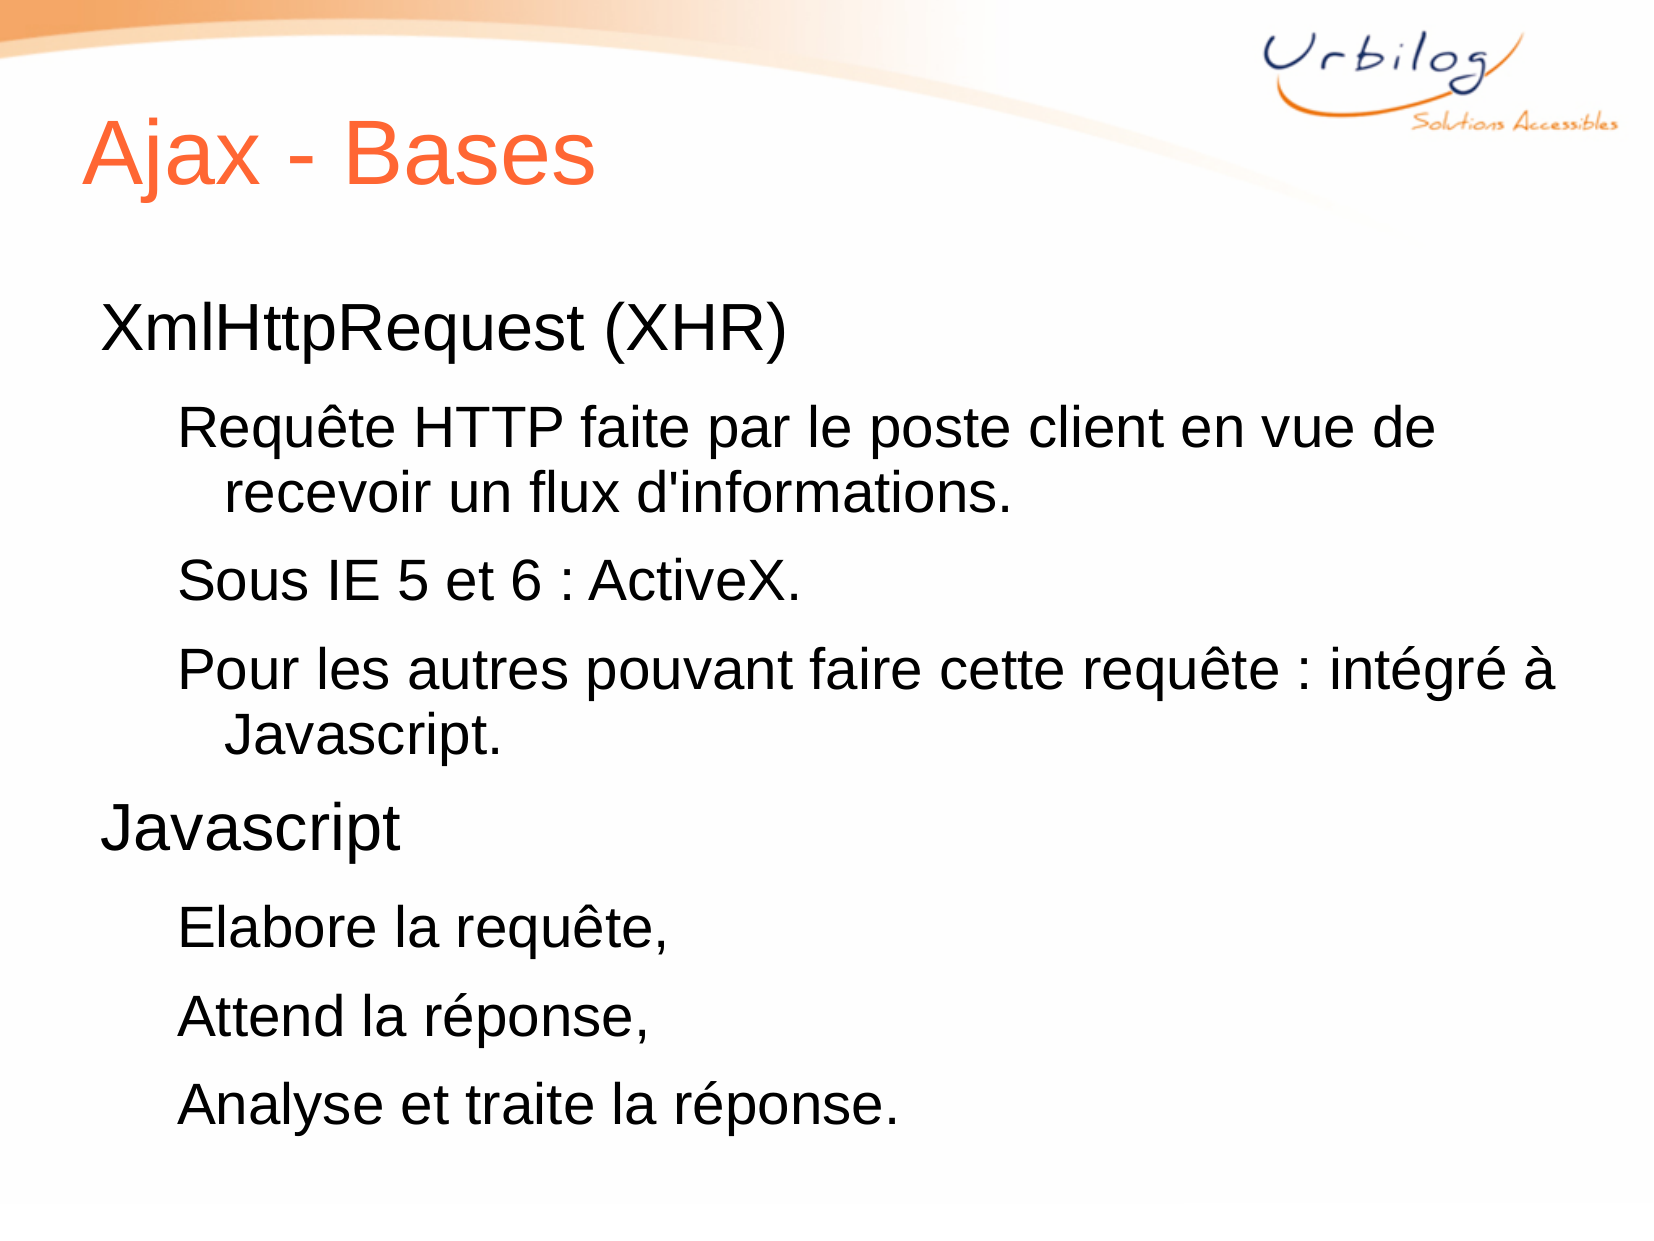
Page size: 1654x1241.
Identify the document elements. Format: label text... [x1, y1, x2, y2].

list XmlHttpRequest (XHR) Requête HTTP faite par le poste client en vue de recevoir un flux d'informations. Sous IE 5 et 6 : ActiveX. Pour les autres pouvant faire cette requête : intégré à Javascript. Javascript Elabore la requête, Attend la réponse, Analyse et traite la réponse. [82, 290, 1571, 1136]
picture [0, 0, 1654, 1241]
title Ajax - Bases [82, 49, 1571, 257]
